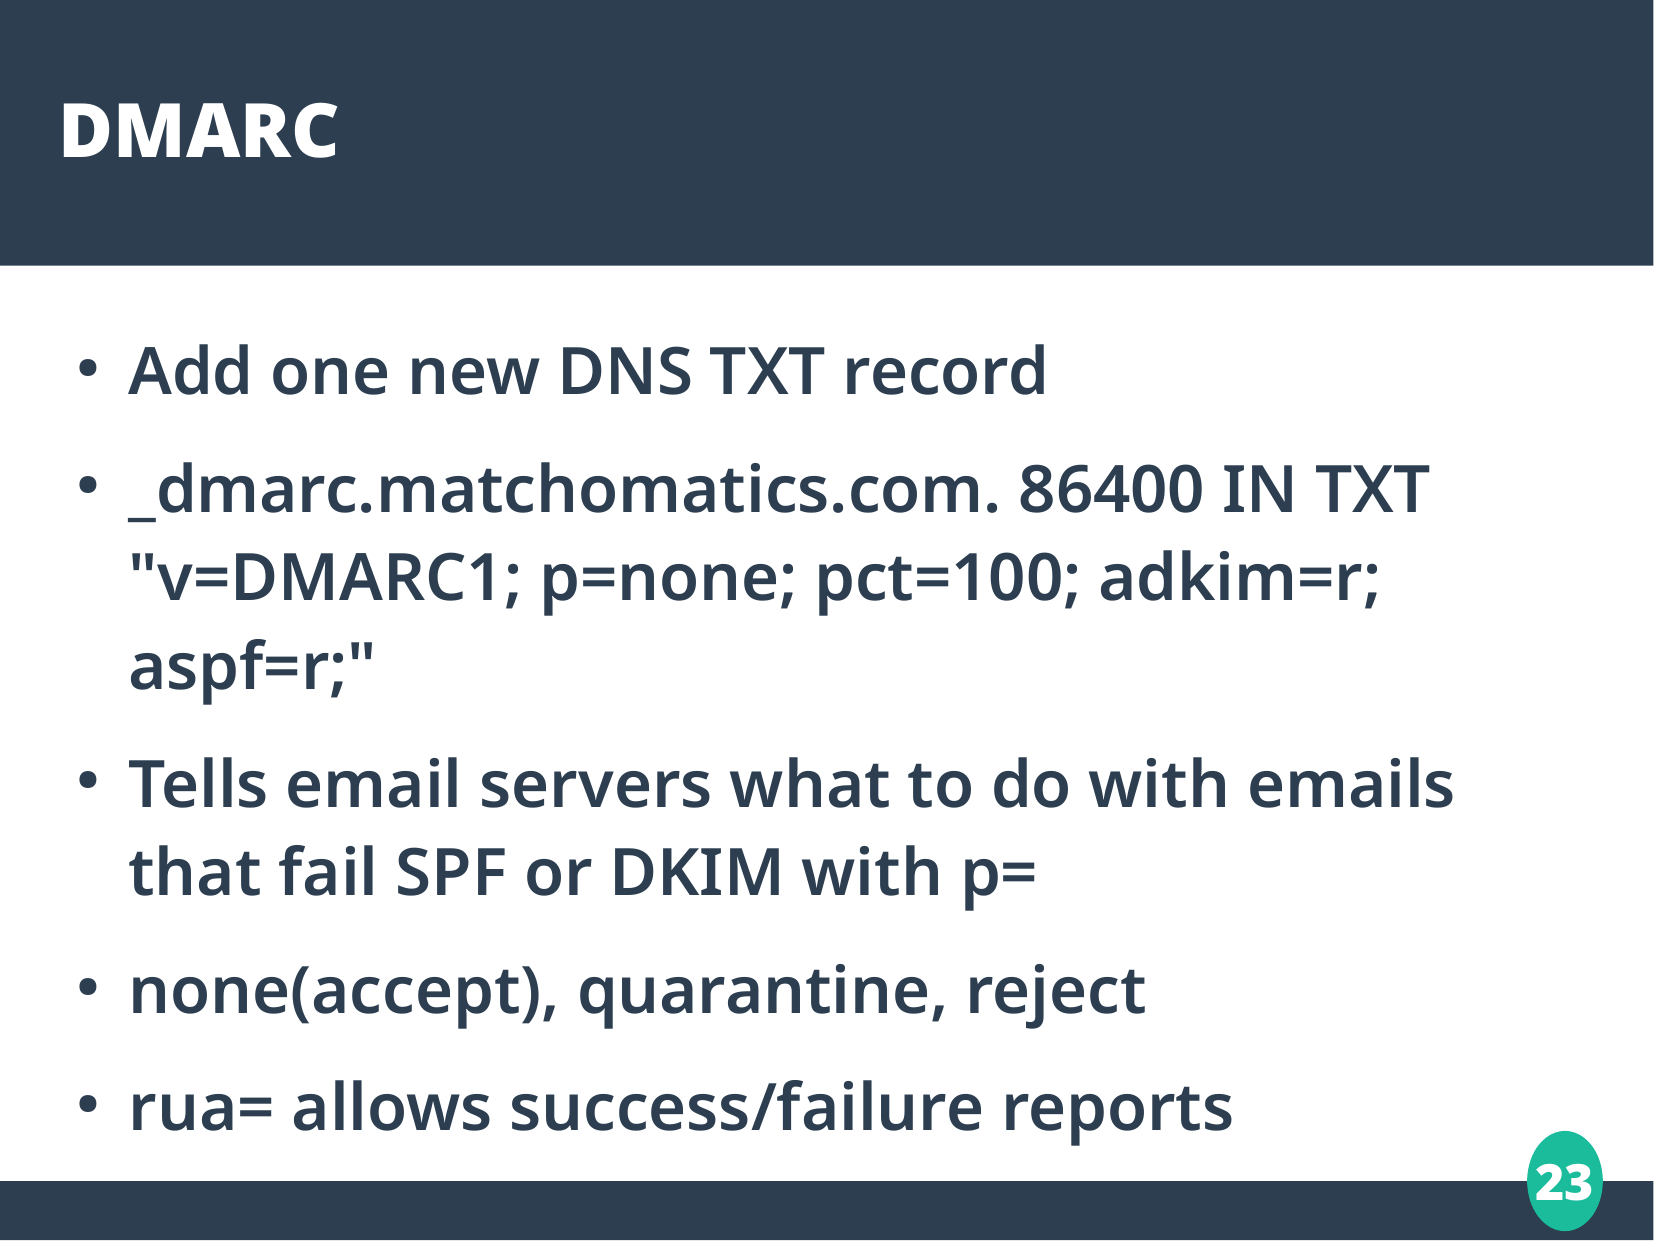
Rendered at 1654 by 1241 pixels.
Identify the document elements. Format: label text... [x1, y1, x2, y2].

title DMARC [59, 49, 1595, 207]
list Add one new DNS TXT record _dmarc.matchomatics.com. 86400 IN TXT "v=DMARC1; p=none; pct=100; adkim=r; aspf=r;" Tells email servers what to do with emails that fail SPF or DKIM with p= none(accept), quarantine, reject rua= allows success/failure reports [59, 324, 1595, 1152]
